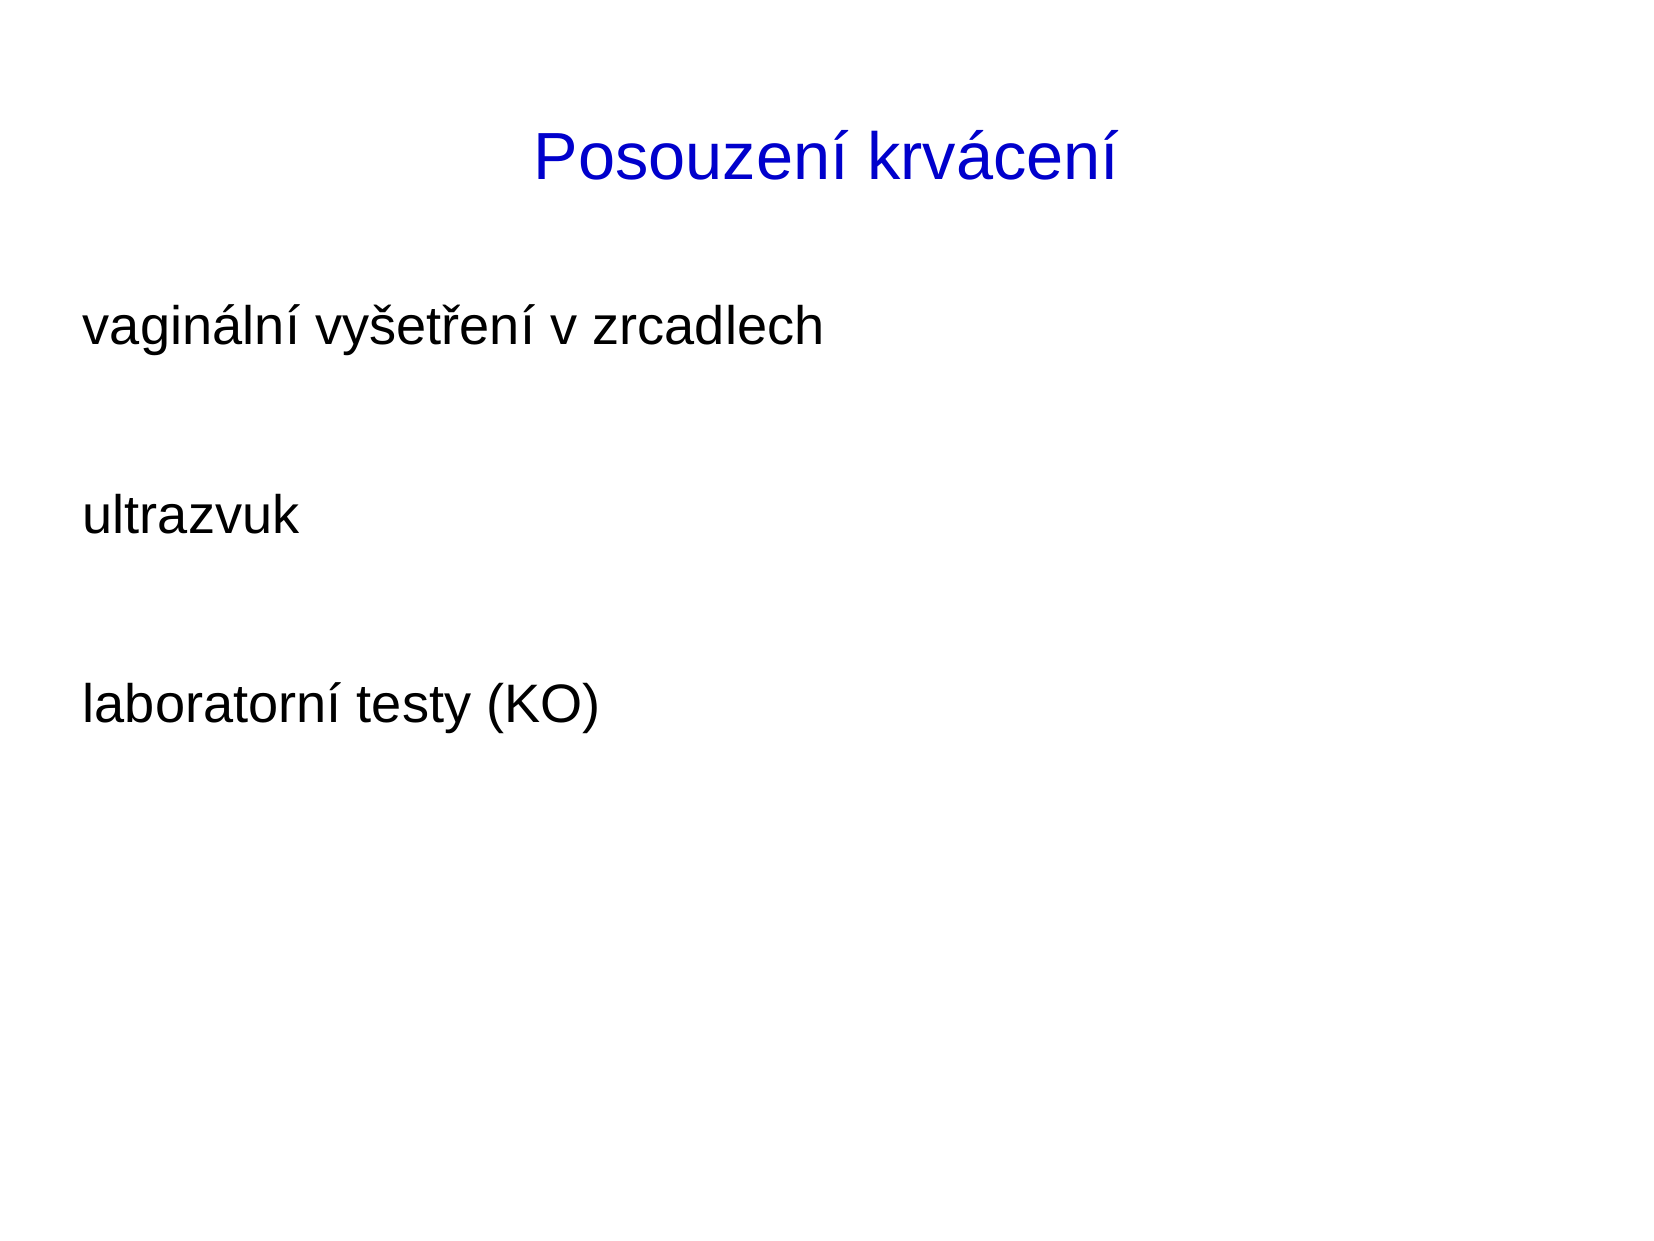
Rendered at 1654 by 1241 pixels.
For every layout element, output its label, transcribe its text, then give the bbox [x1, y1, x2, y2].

title Posouzení krvácení [82, 49, 1571, 257]
list vaginální vyšetření v zrcadlech ultrazvuk laboratorní testy (KO) [82, 290, 1571, 1109]
